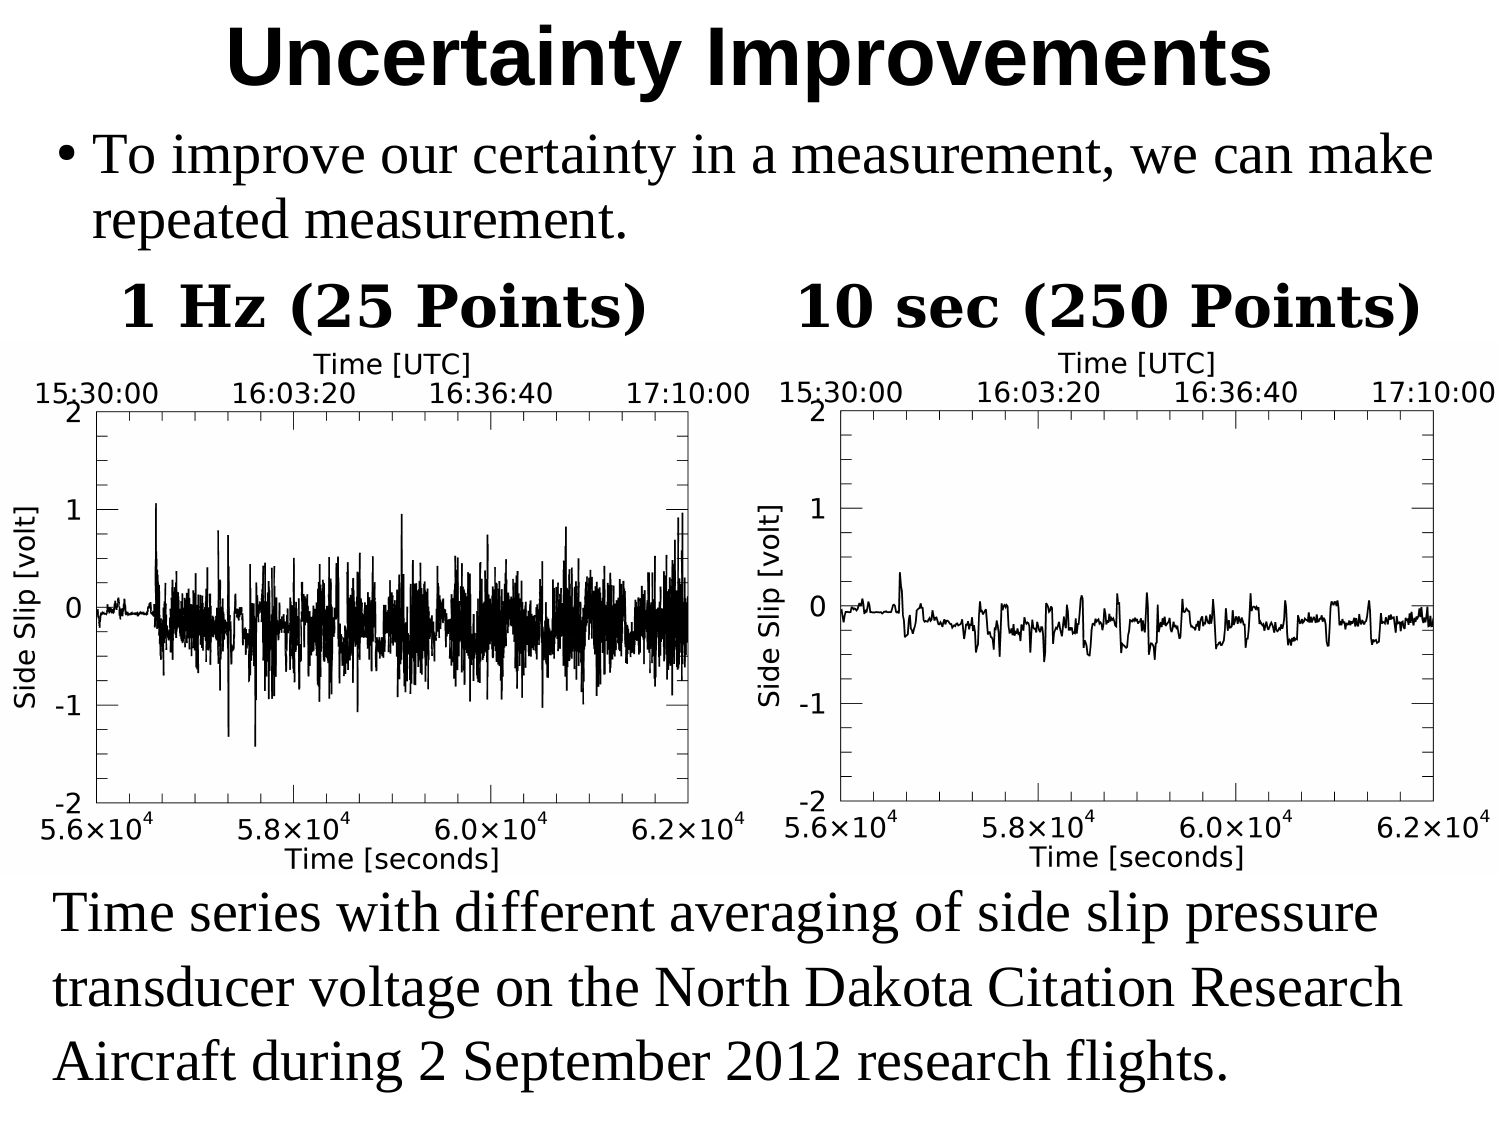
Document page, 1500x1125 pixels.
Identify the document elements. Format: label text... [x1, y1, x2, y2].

text_box 10 sec (250 Points) [787, 272, 1432, 410]
text_box Uncertainty Improvements [0, 10, 1500, 119]
text_box To improve our certainty in a measurement, we can make repeated measurement. [56, 121, 1460, 273]
picture [0, 341, 1500, 877]
text_box 1 Hz (25 Points) [102, 272, 667, 341]
text_box Time series with different averaging of side slip pressure transducer voltage on the North Dakota Citation Research Aircraft during 2 September 2012 research flights. [52, 870, 1468, 1100]
